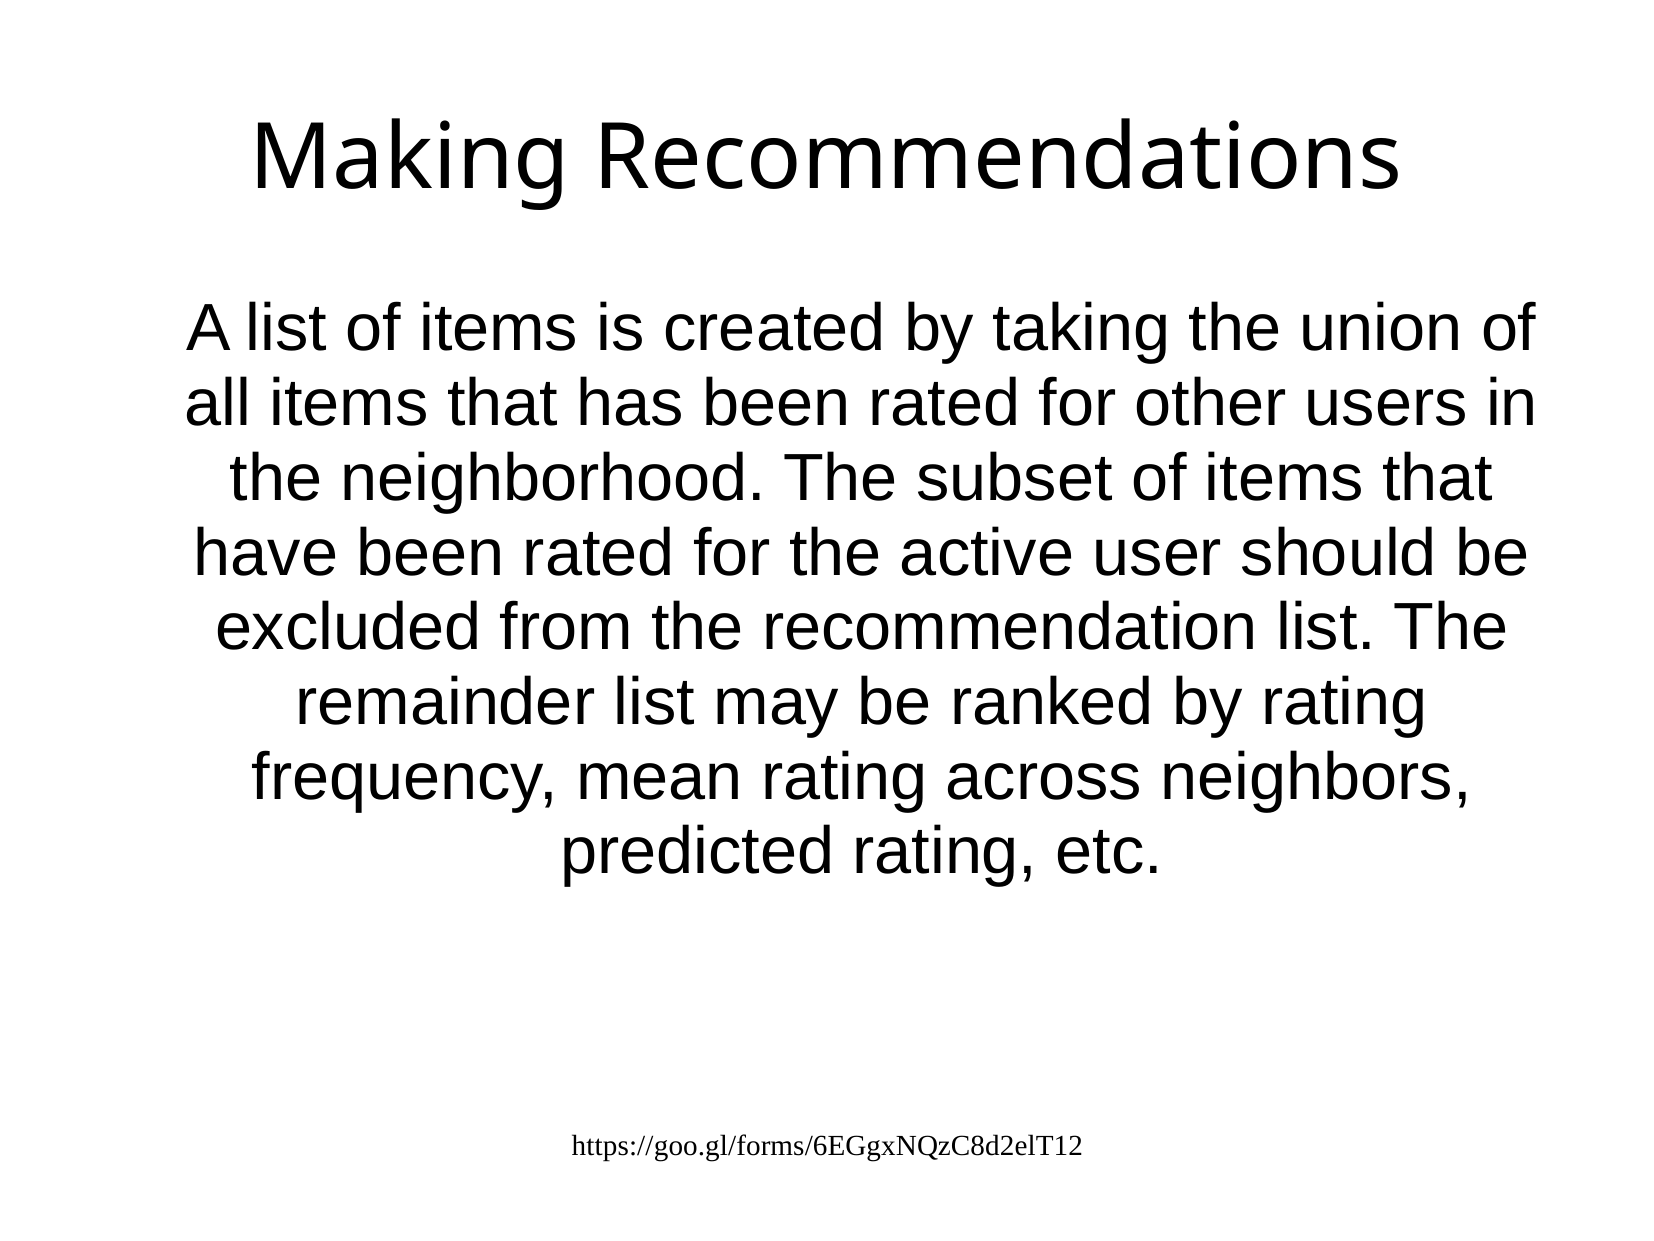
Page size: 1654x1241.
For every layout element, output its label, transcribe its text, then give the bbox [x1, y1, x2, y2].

title Making Recommendations [82, 49, 1571, 257]
list A list of items is created by taking the union of all items that has been rated for other users in the neighborhood. The subset of items that have been rated for the active user should be excluded from the recommendation list. The remainder list may be ranked by rating frequency, mean rating across neighbors, predicted rating, etc. [82, 290, 1571, 1010]
